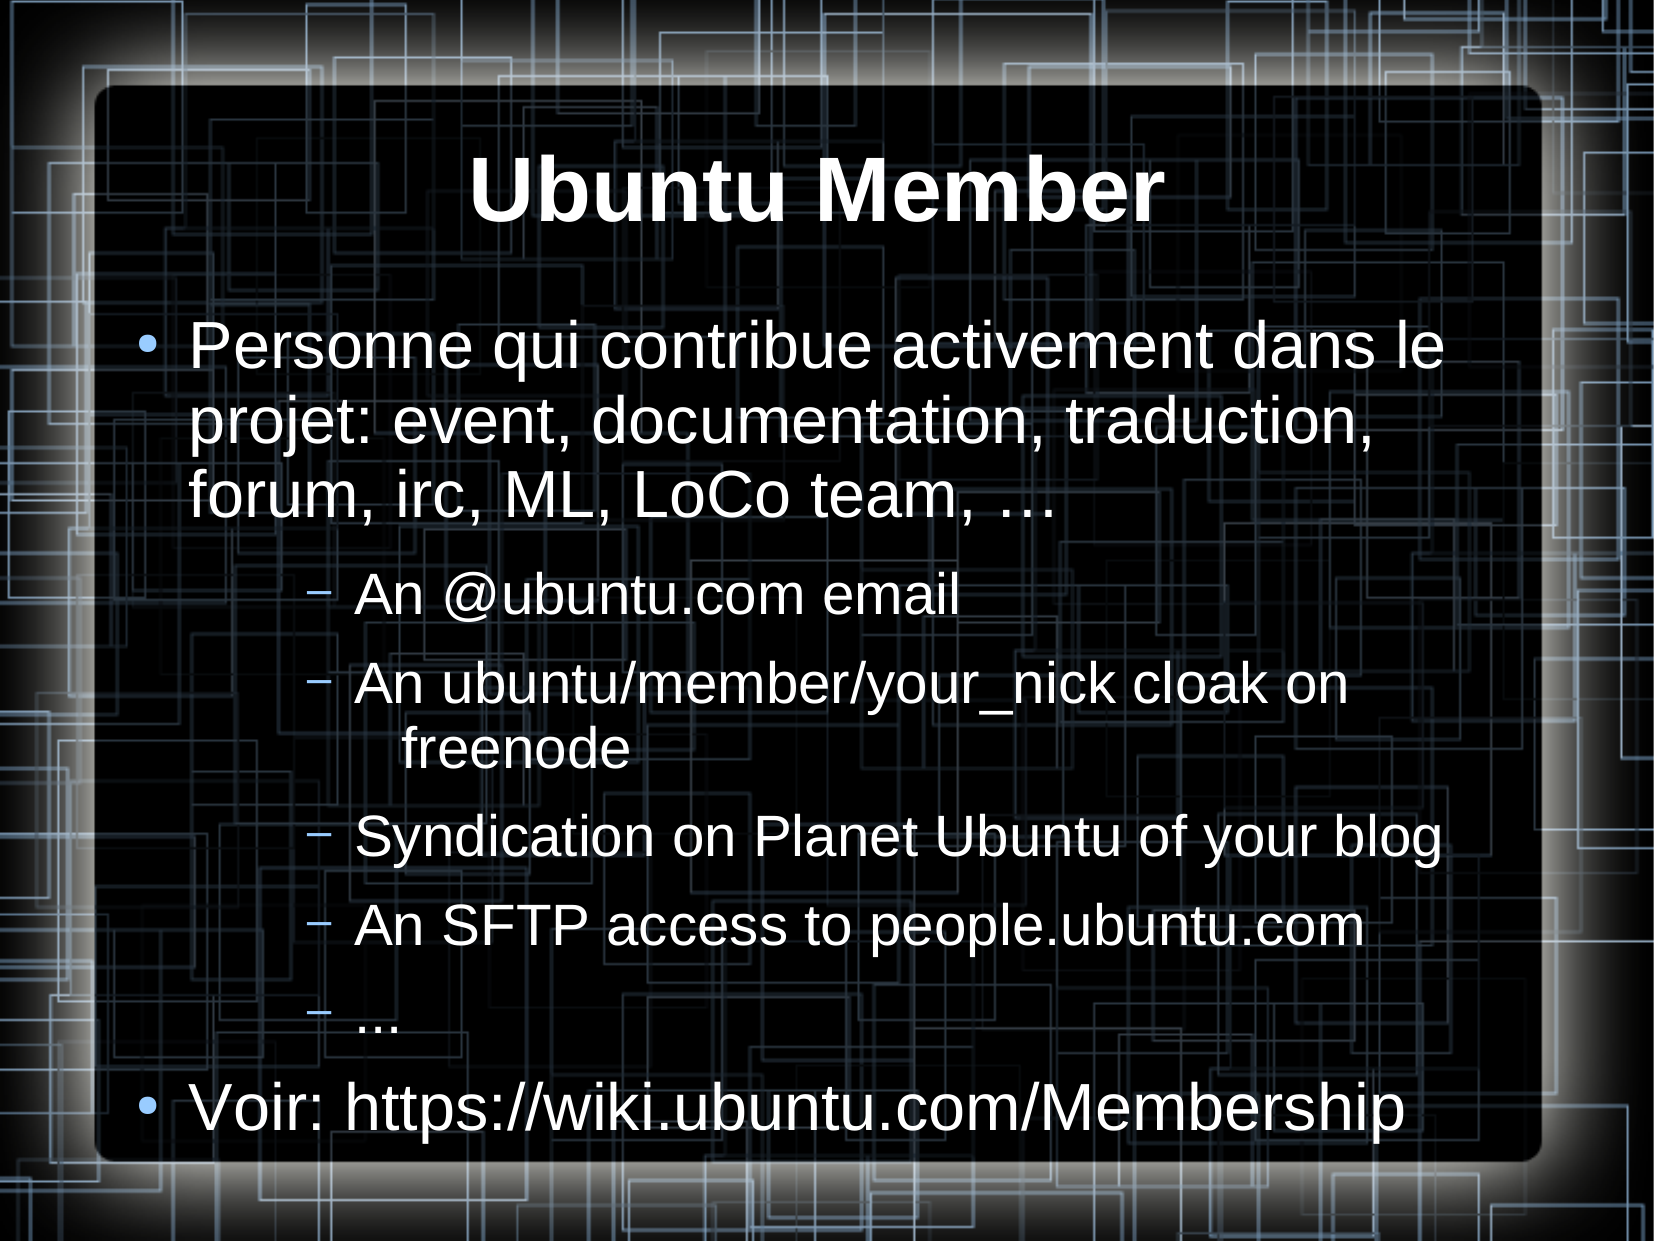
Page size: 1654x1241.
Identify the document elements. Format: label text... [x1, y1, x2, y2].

picture [0, 0, 1654, 1241]
list Personne qui contribue activement dans le projet: event, documentation, traduction, forum, irc, ML, LoCo team, … An @ubuntu.com email An ubuntu/member/your_nick cloak on freenode Syndication on Planet Ubuntu of your blog An SFTP access to people.ubuntu.com ... Voir: https://wiki.ubuntu.com/Membership [118, 307, 1512, 1145]
title Ubuntu Member [106, 104, 1530, 277]
